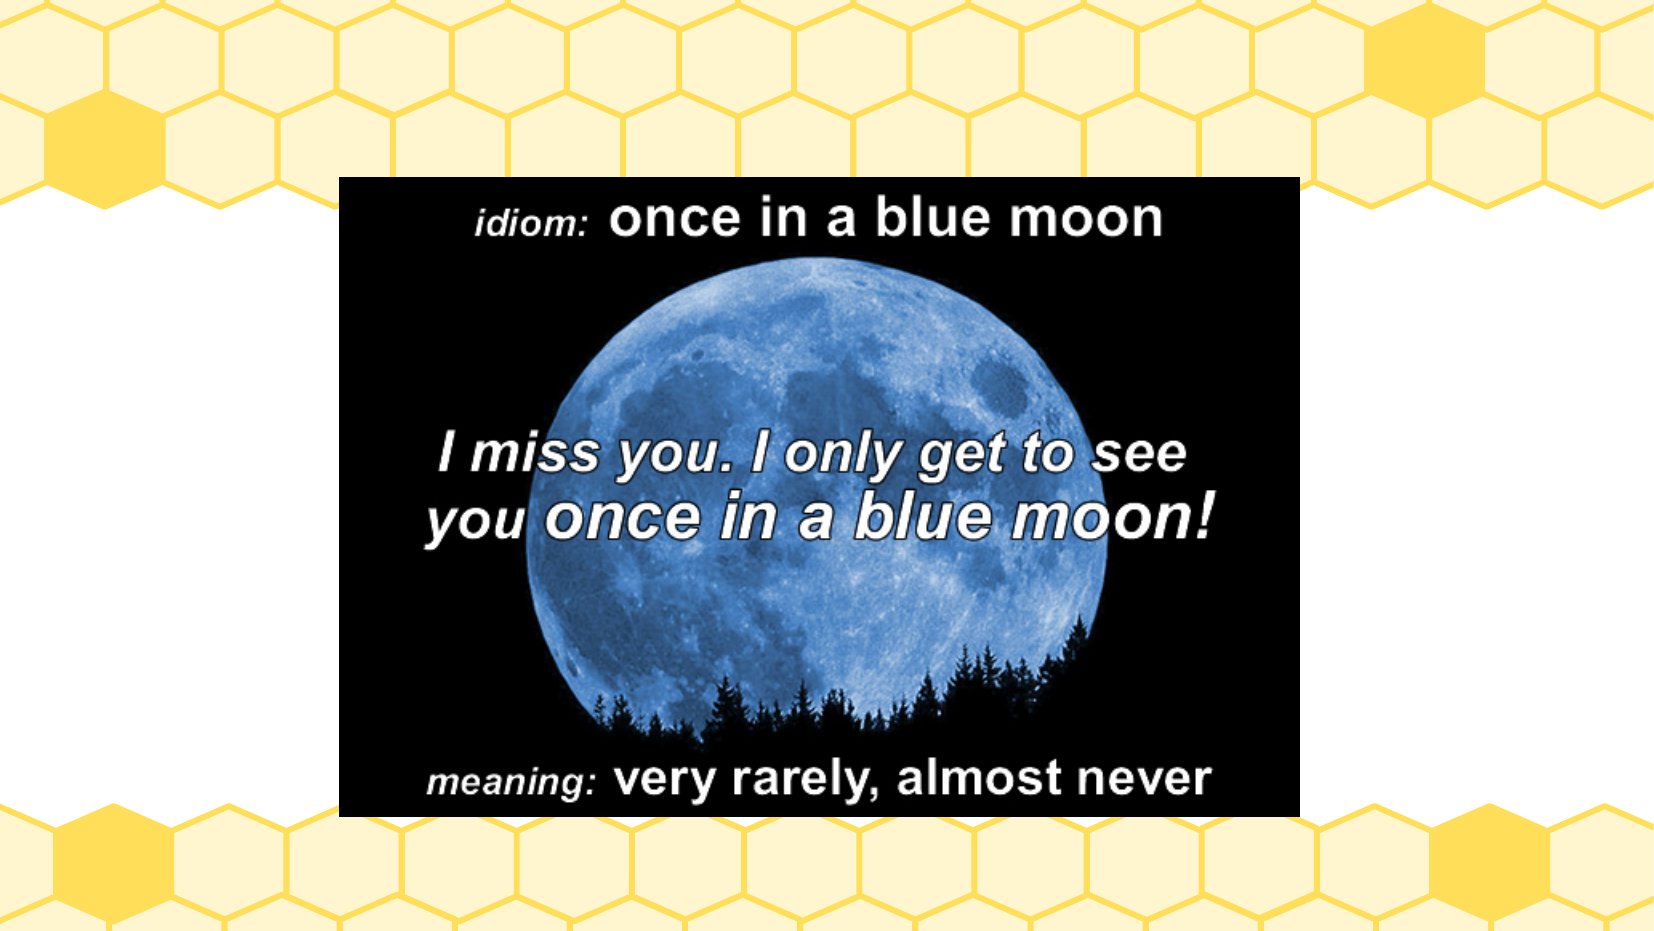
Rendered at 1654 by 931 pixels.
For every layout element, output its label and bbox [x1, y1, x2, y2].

picture [339, 177, 1300, 817]
